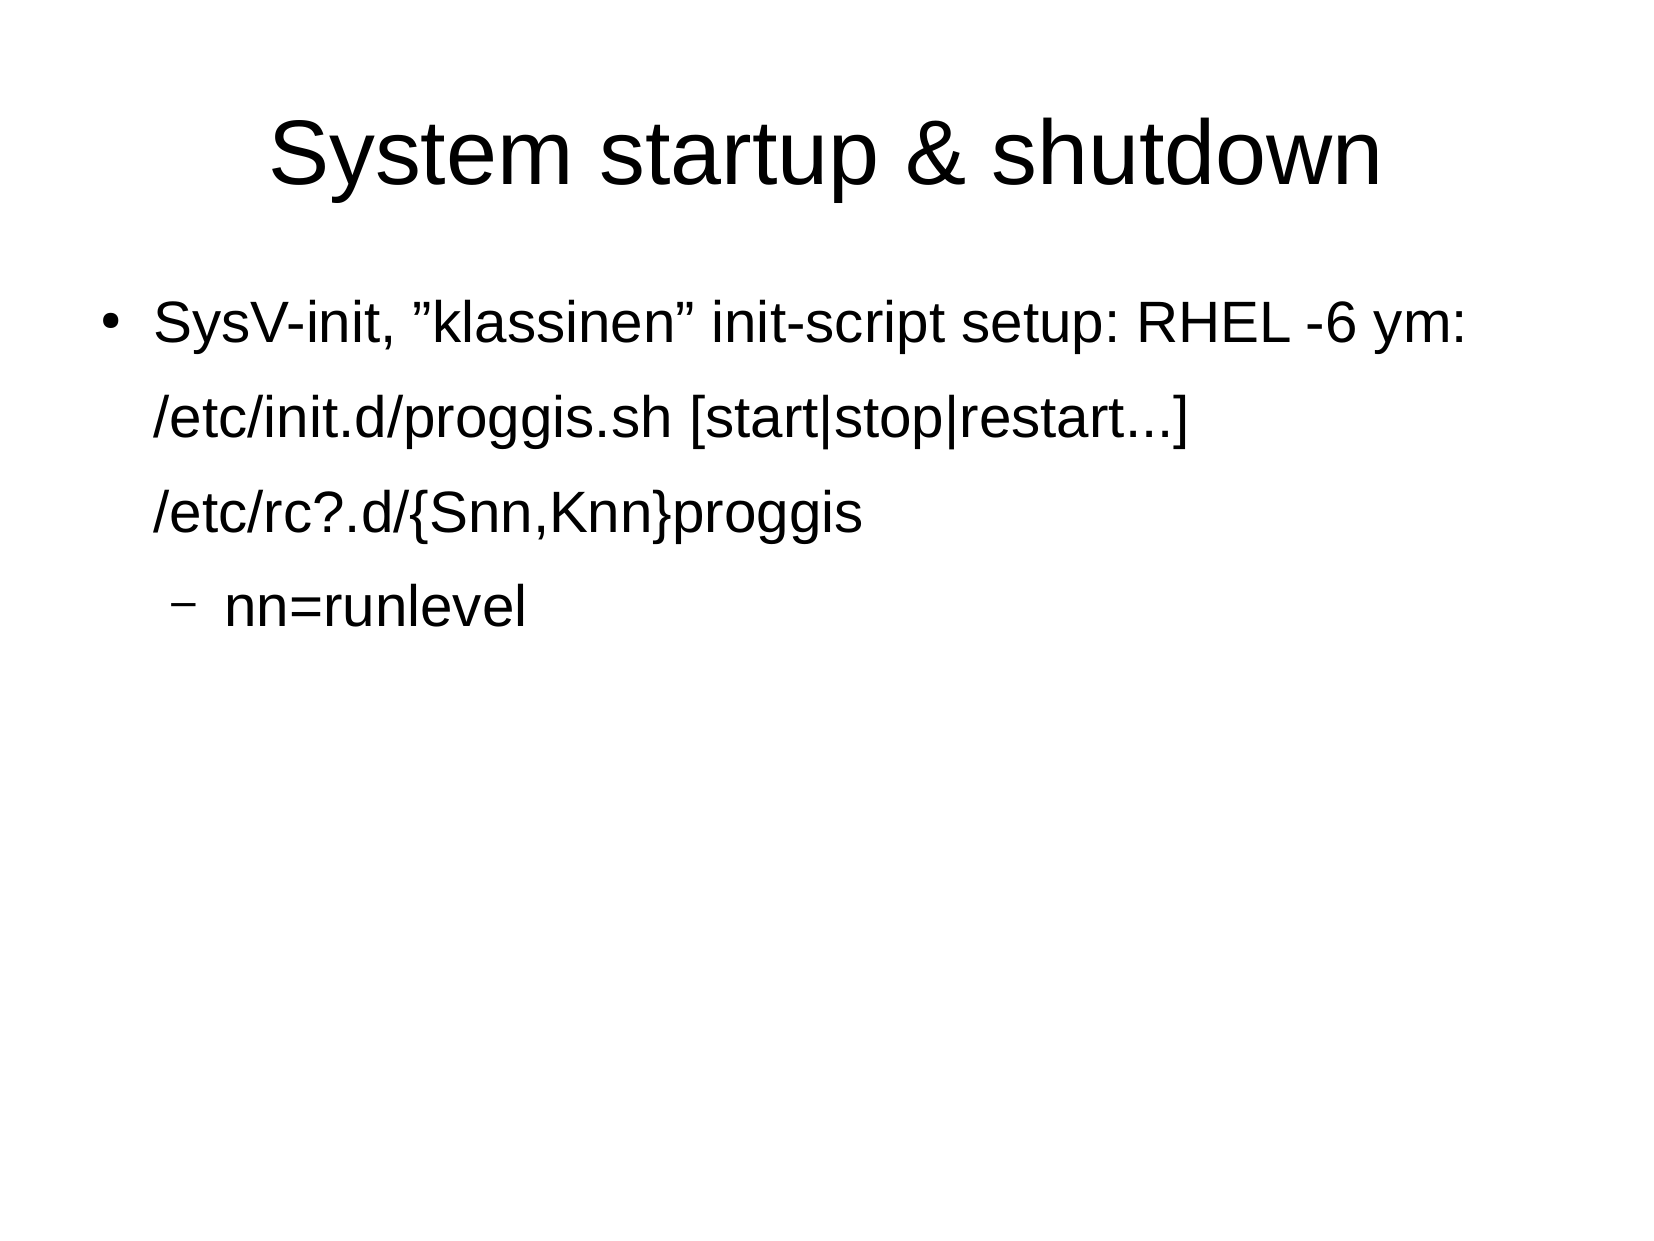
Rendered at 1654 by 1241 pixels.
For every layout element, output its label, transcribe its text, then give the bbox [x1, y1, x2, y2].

title System startup & shutdown [82, 49, 1571, 257]
list SysV-init, ”klassinen” init-script setup: RHEL -6 ym: /etc/init.d/proggis.sh [start|stop|restart...] /etc/rc?.d/{Snn,Knn}proggis nn=runlevel [82, 290, 1571, 1010]
